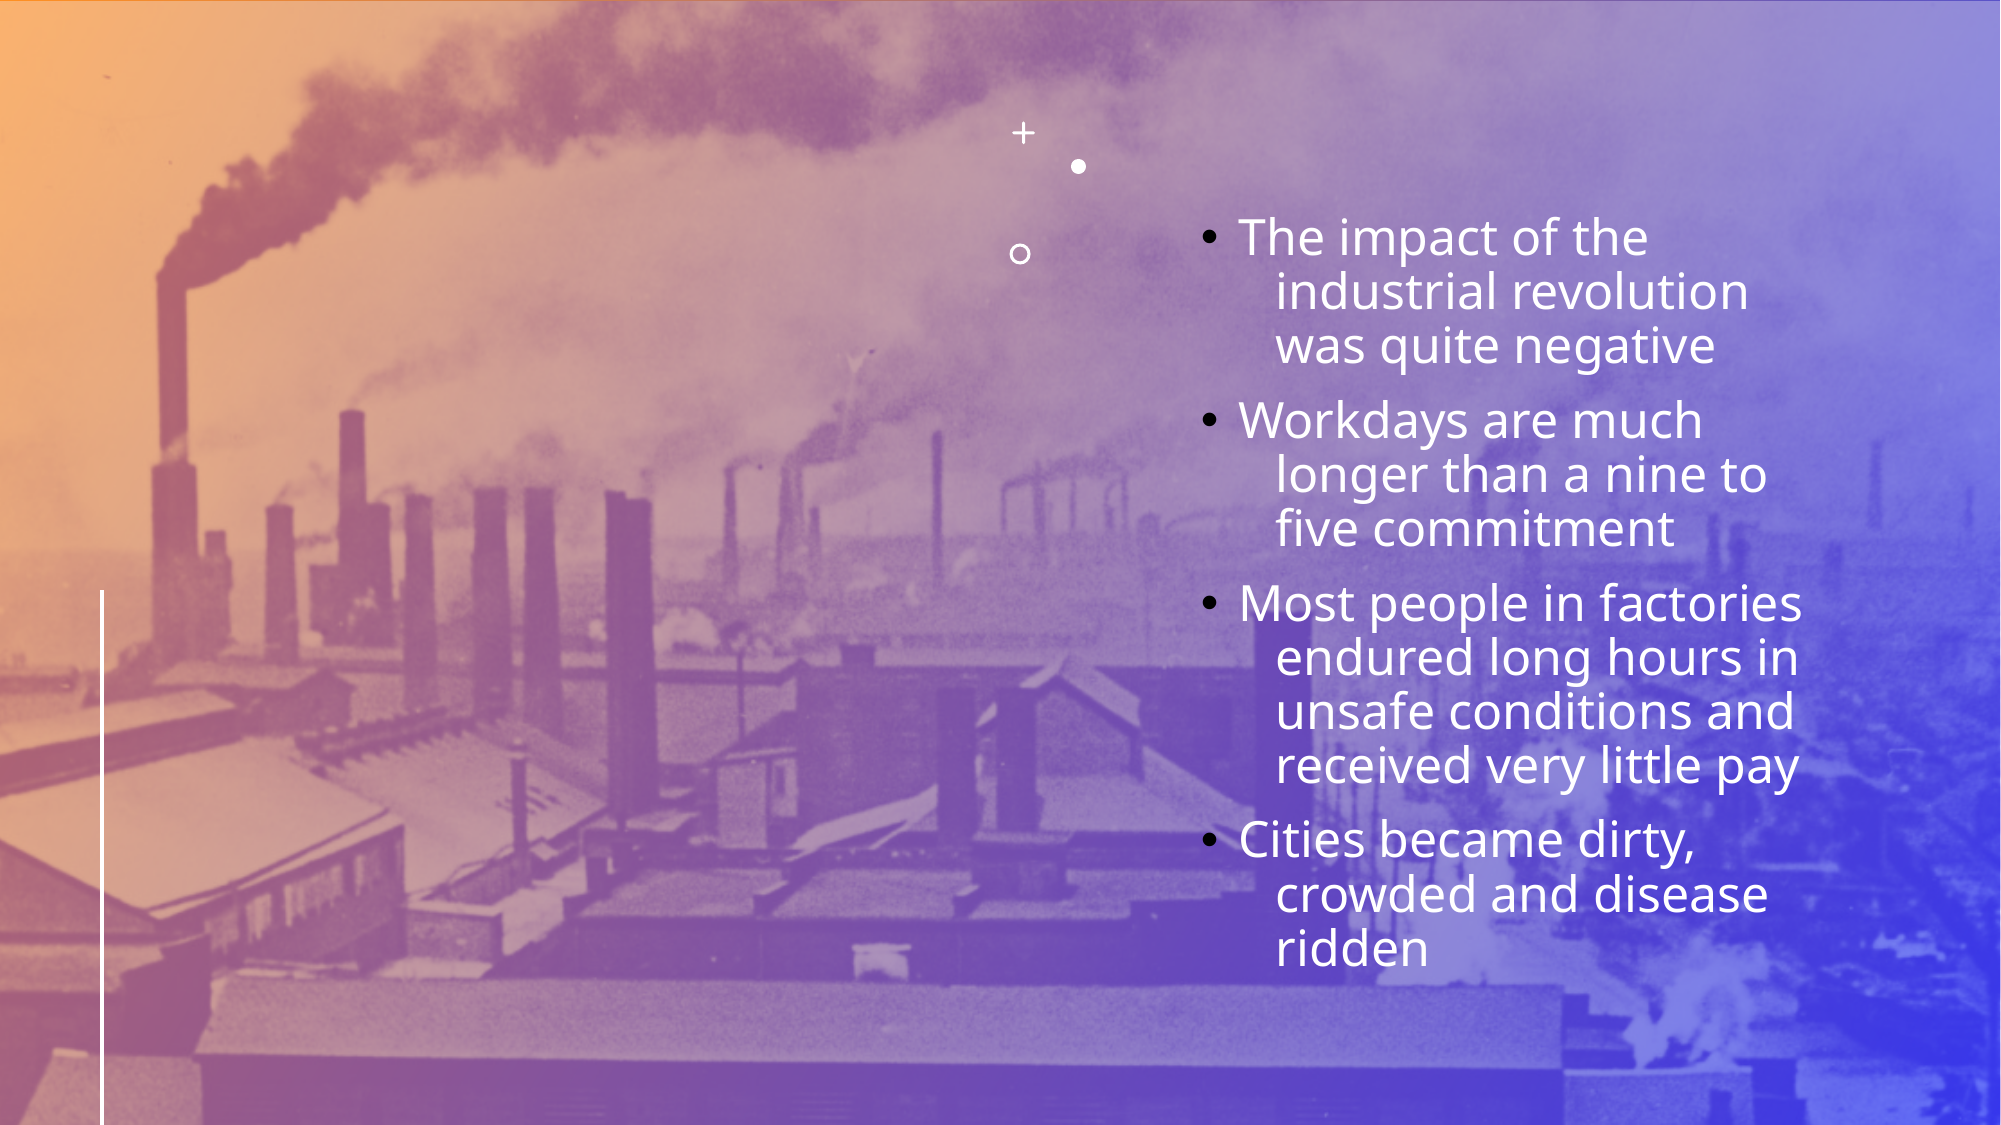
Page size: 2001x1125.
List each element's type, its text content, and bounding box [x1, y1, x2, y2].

text_box [1070, 158, 1086, 174]
list The impact of the industrial revolution was quite negative Workdays are much longer than a nine to five commitment Most people in factories endured long hours in unsafe conditions and received very little pay Cities became dirty, crowded and disease ridden [1185, 36, 1863, 985]
text_box [1012, 121, 1036, 145]
picture [0, 1, 2000, 1125]
text_box [1009, 243, 1031, 265]
